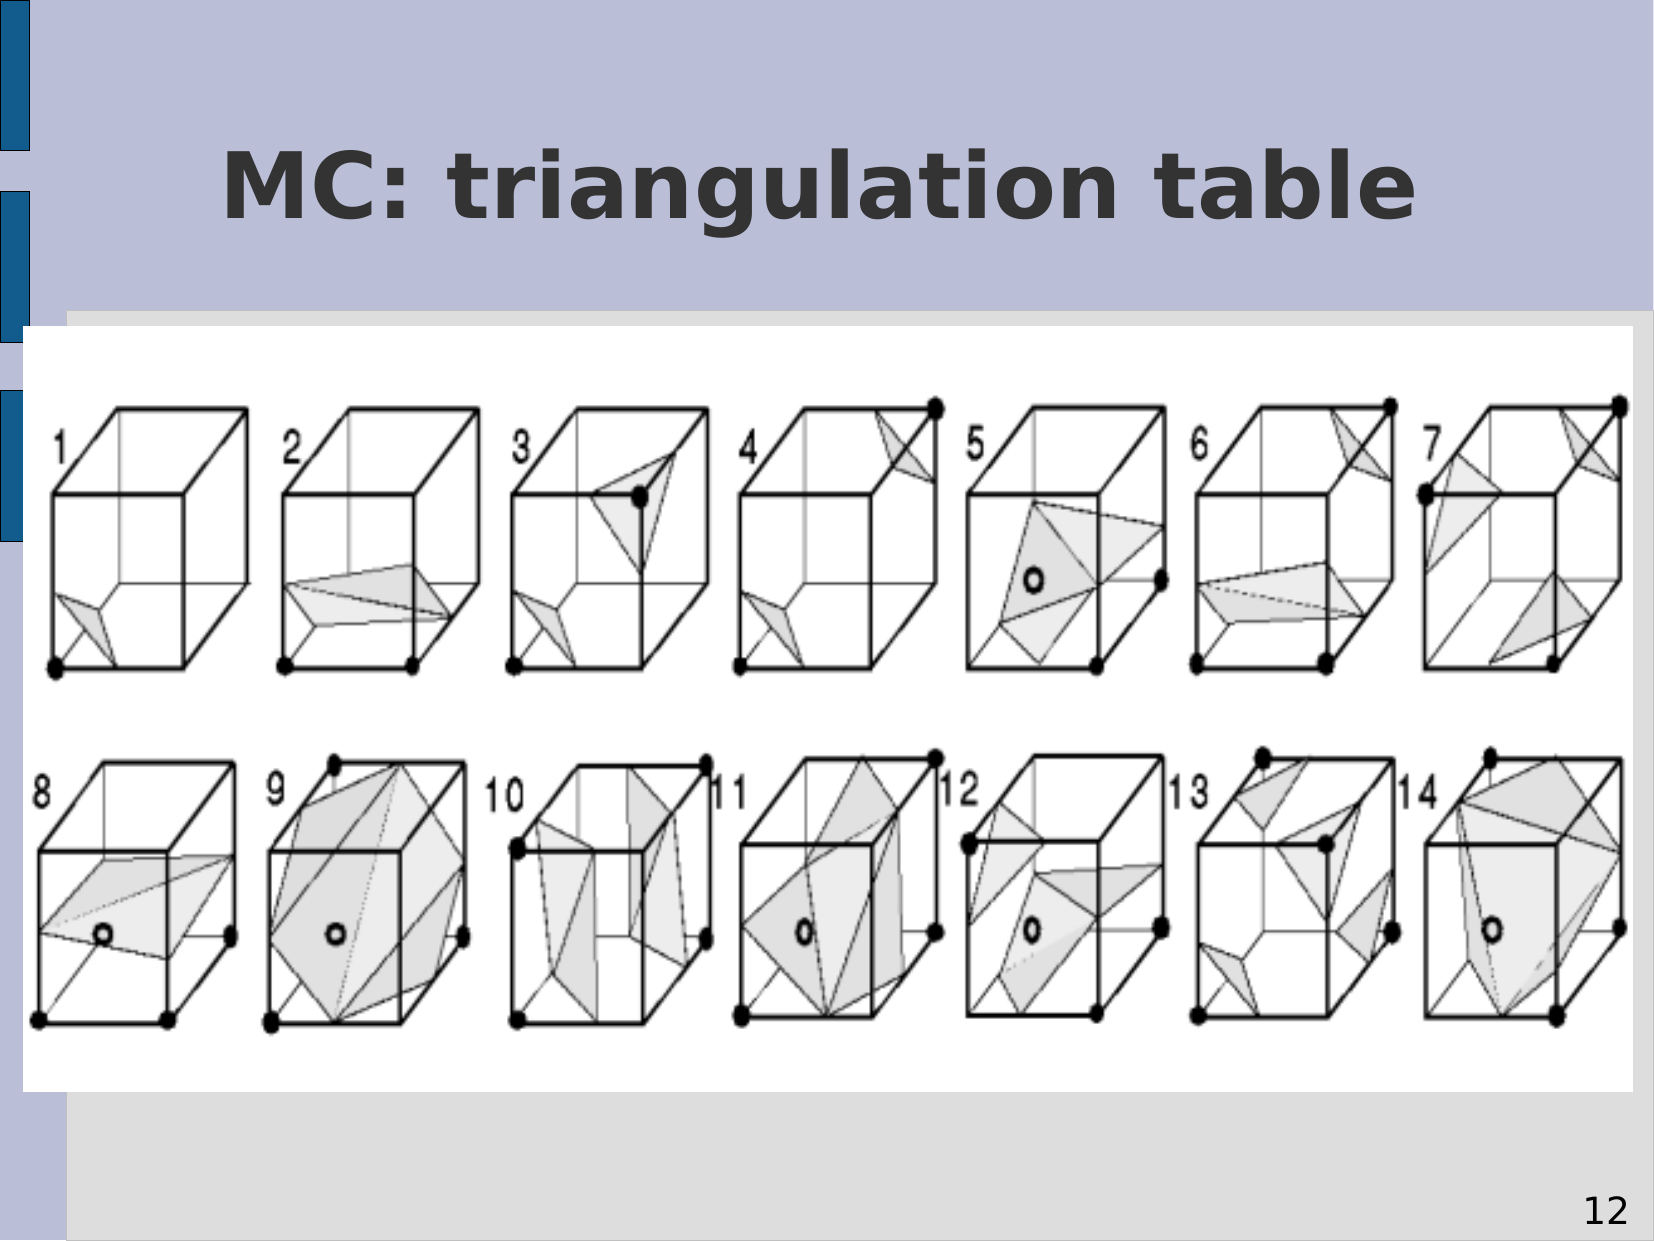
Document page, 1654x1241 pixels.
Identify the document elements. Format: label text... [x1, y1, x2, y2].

picture [23, 326, 1633, 1092]
title MC: triangulation table [110, 41, 1530, 249]
